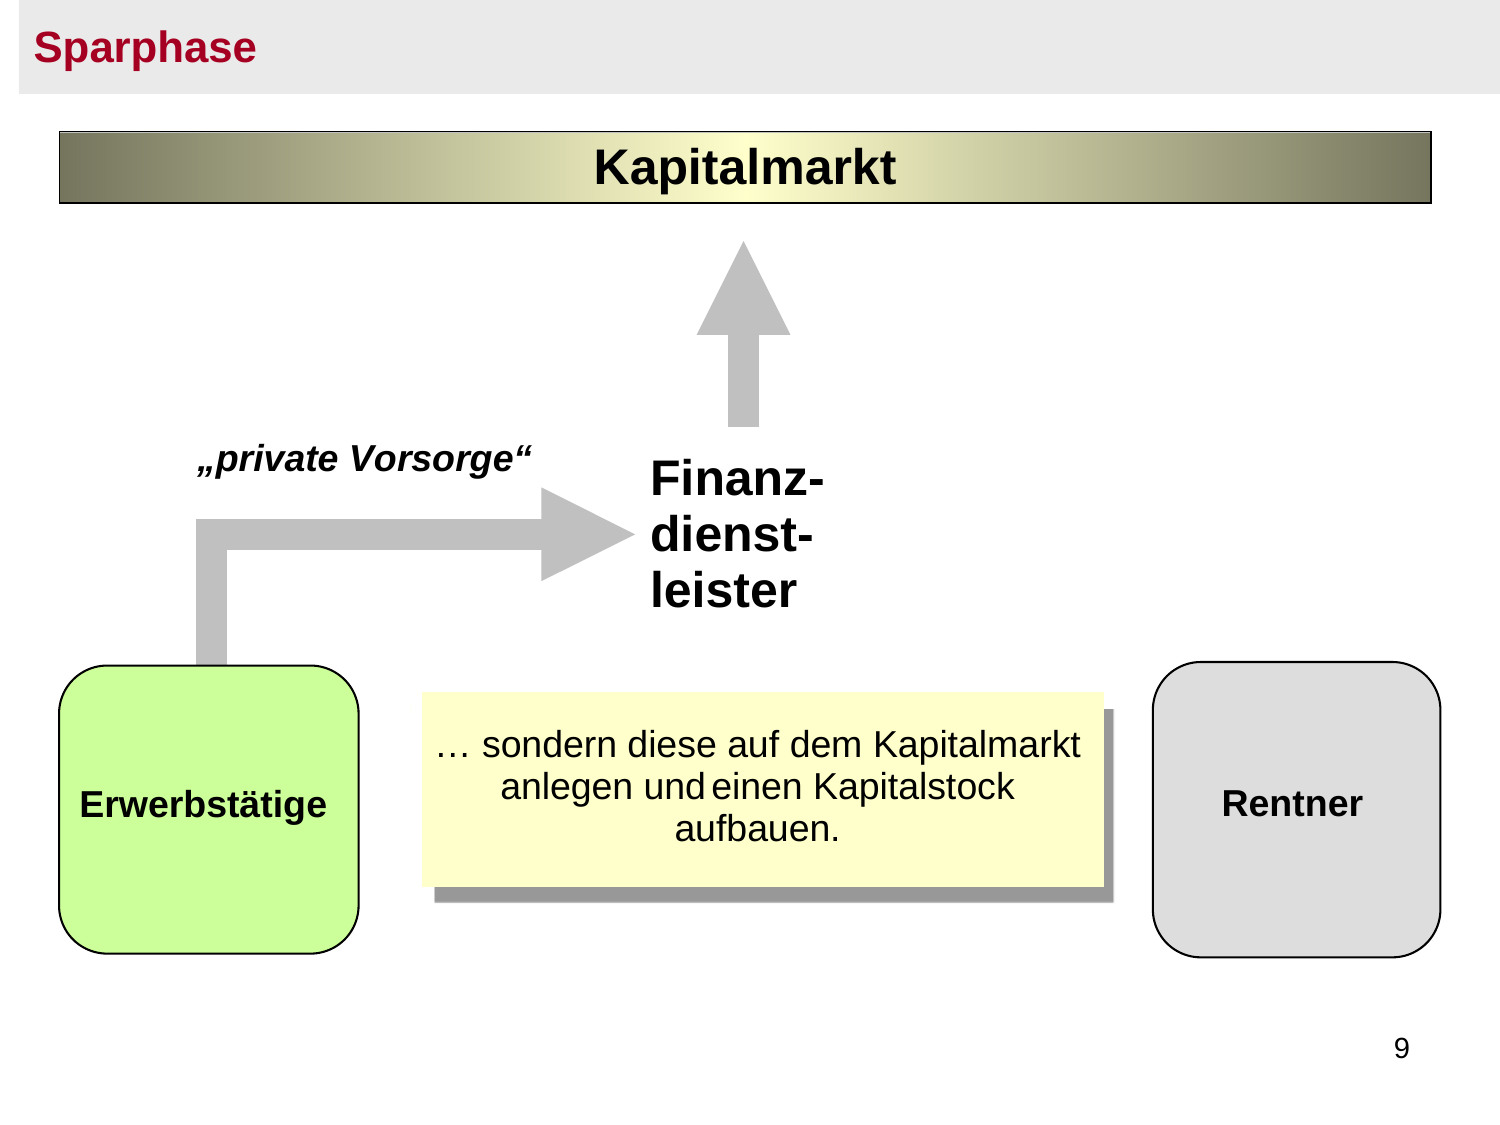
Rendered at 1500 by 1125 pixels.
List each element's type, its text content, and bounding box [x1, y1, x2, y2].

text_box [1152, 662, 1441, 958]
text_box Kapitalmarkt [59, 131, 1431, 203]
text_box Rentner [1160, 761, 1430, 833]
text_box „private Vorsorge“ [182, 429, 567, 487]
text_box Sparphase [18, 15, 1431, 80]
text_box [422, 692, 1104, 887]
text_box Erwerbstätige [64, 776, 372, 834]
text_box Finanz- dienst- leister [635, 442, 864, 626]
text_box … sondern diese auf dem Kapitalmarkt anlegen und einen Kapitalstock aufbauen. [412, 715, 1103, 858]
text_box [18, 0, 1500, 94]
text_box [59, 665, 359, 954]
